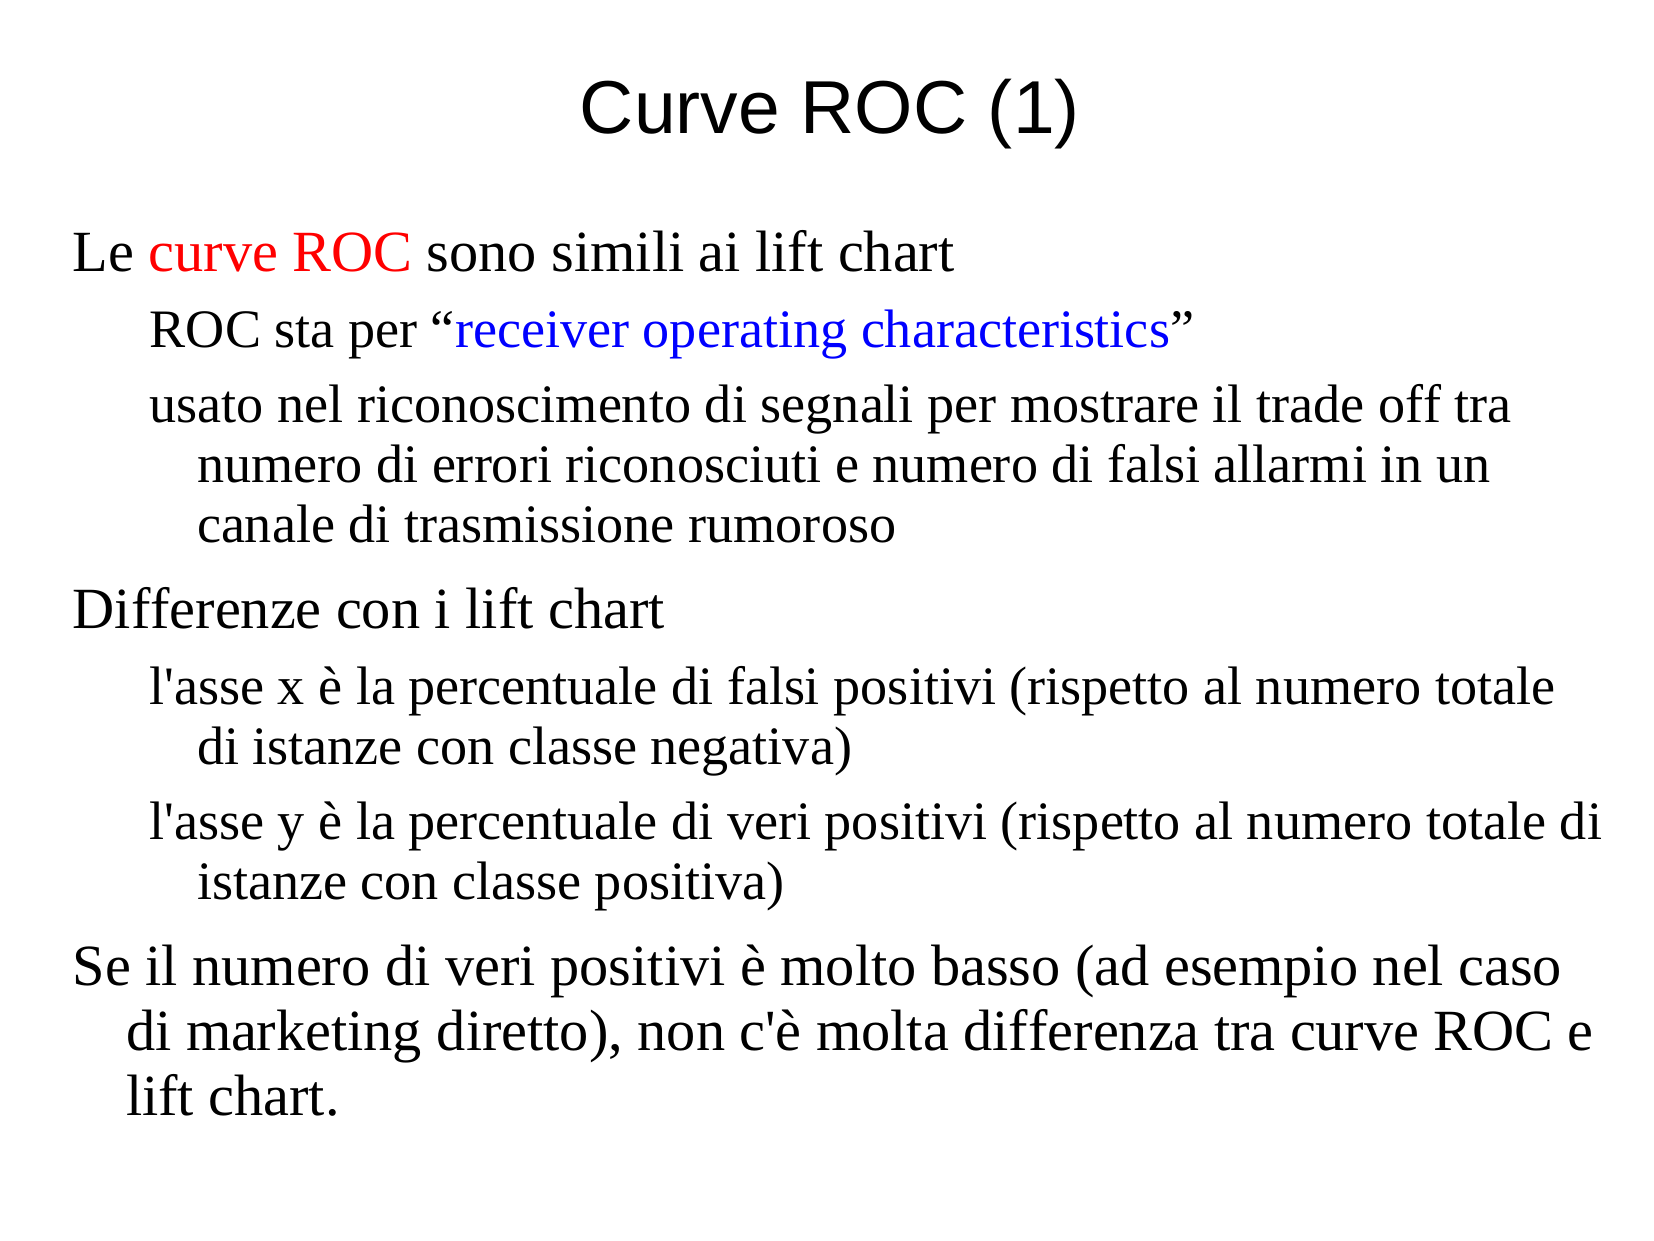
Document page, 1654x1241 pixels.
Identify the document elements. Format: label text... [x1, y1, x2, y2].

list Le curve ROC sono simili ai lift chart ROC sta per “receiver operating characteristics” usato nel riconoscimento di segnali per mostrare il trade off tra numero di errori riconosciuti e numero di falsi allarmi in un canale di trasmissione rumoroso Differenze con i lift chart l'asse x è la percentuale di falsi positivi (rispetto al numero totale di istanze con classe negativa) l'asse y è la percentuale di veri positivi (rispetto al numero totale di istanze con classe positiva) Se il numero di veri positivi è molto basso (ad esempio nel caso di marketing diretto), non c'è molta differenza tra curve ROC e lift chart. [55, 219, 1605, 1179]
title Curve ROC (1) [52, 42, 1608, 173]
